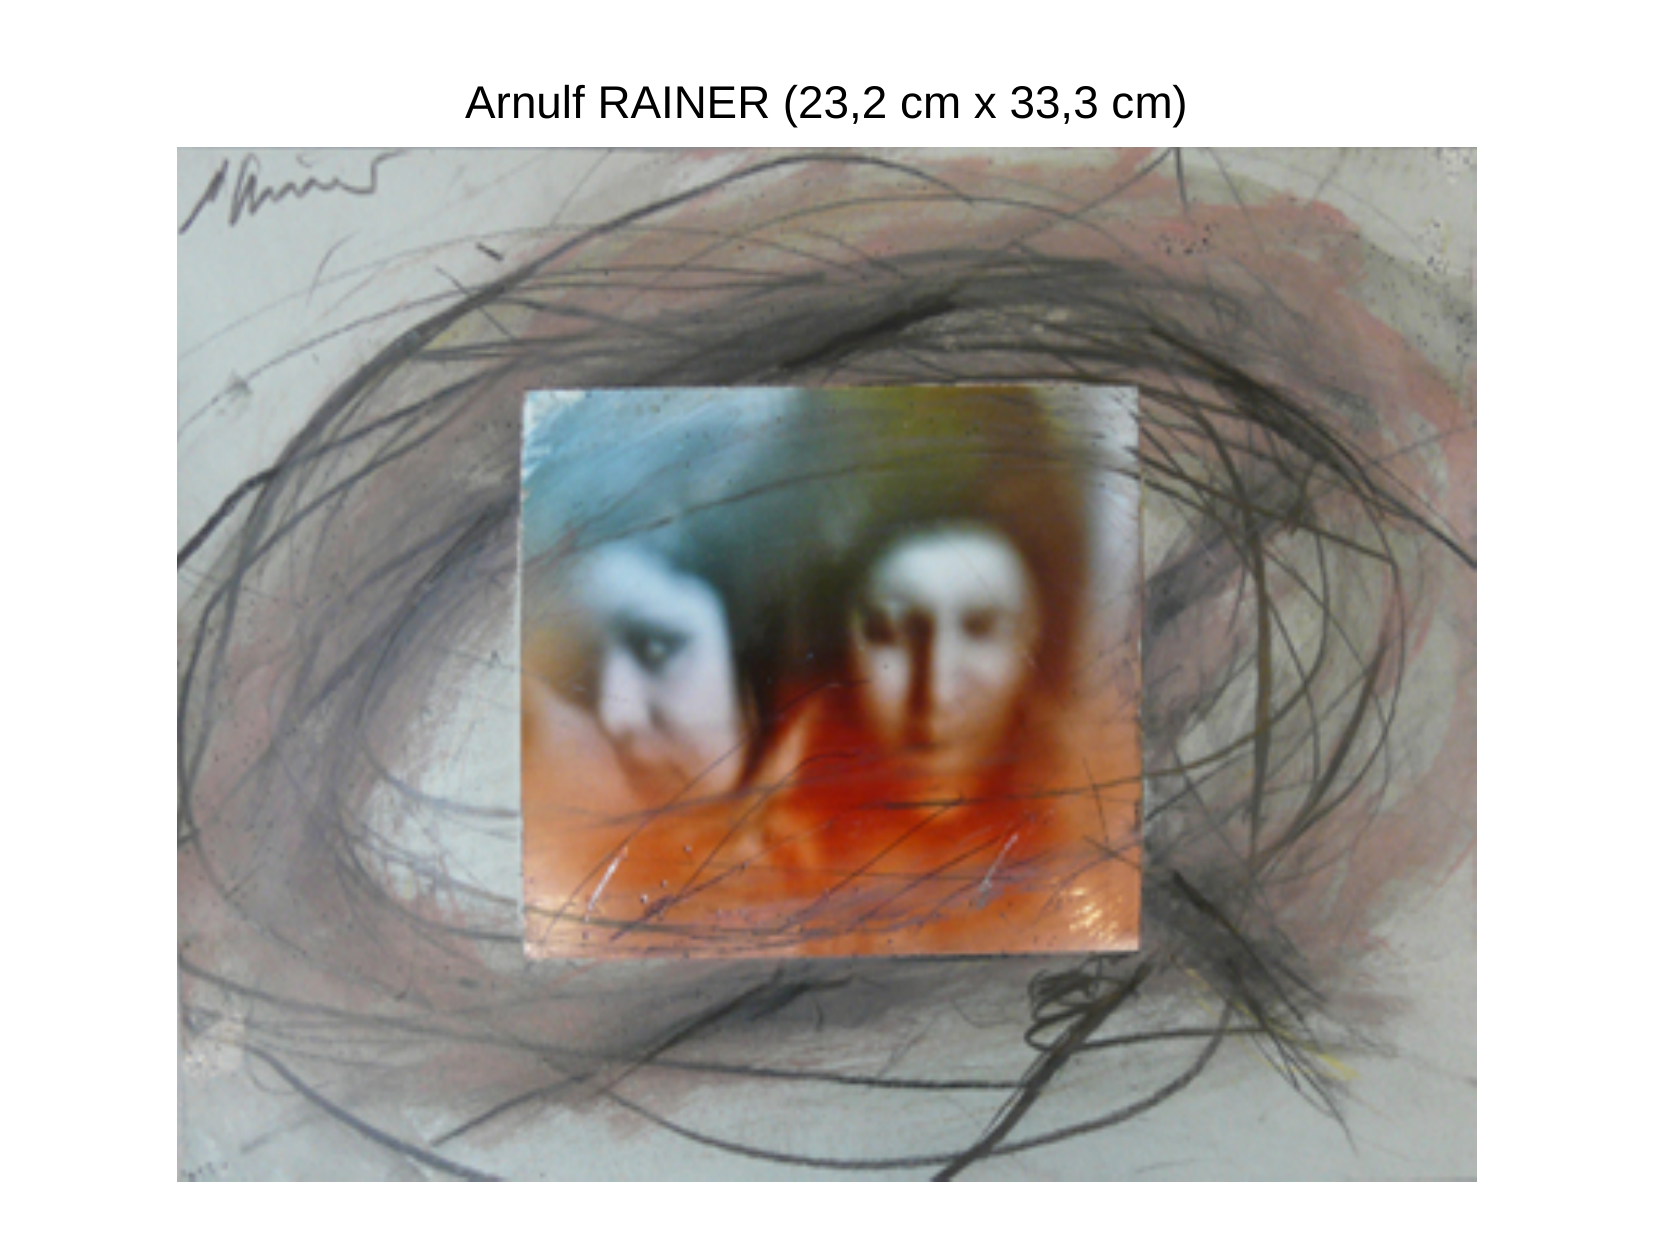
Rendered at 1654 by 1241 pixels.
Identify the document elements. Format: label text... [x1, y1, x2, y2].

title Arnulf RAINER (23,2 cm x 33,3 cm) [82, 56, 1571, 148]
picture [177, 147, 1477, 1182]
